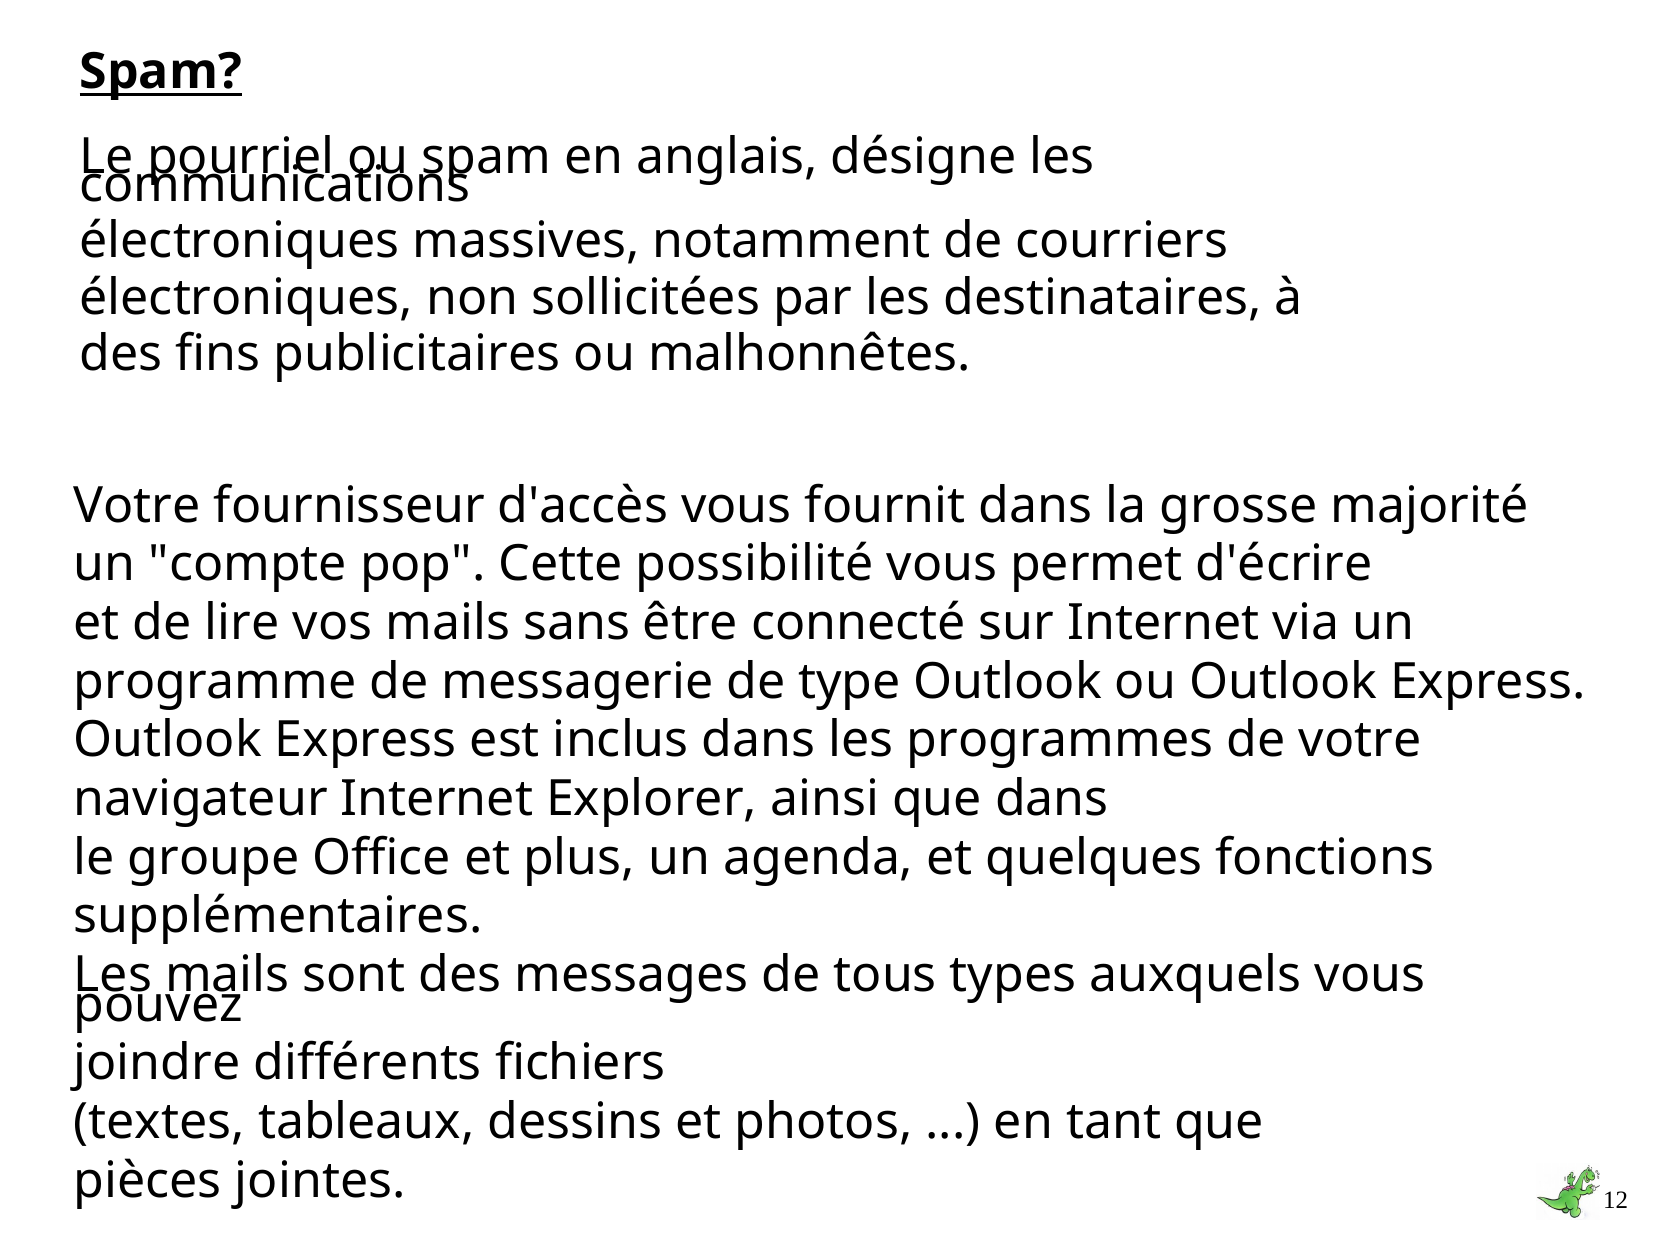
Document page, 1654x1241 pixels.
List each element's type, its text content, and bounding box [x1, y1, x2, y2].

text_box Spam? Le pourriel ou spam en anglais, désigne les communications électroniques massives, notamment de courriers électroniques, non sollicitées par les destinataires, à des fins publicitaires ou malhonnêtes. [64, 59, 1512, 379]
text_box 12 [1603, 1186, 1632, 1214]
text_box Votre fournisseur d'accès vous fournit dans la grosse majorité un "compte pop". Cette possibilité vous permet d'écrire et de lire vos mails sans être connecté sur Internet via un programme de messagerie de type Outlook ou Outlook Express. Outlook Express est inclus dans les programmes de votre navigateur Internet Explorer, ainsi que dans le groupe Office et plus, un agenda, et quelques fonctions supplémentaires. Les mails sont des messages de tous types auxquels vous pouvez joindre différents fichiers (textes, tableaux, dessins et photos, ...) en tant que pièces jointes. [59, 430, 1619, 1211]
picture [1536, 1163, 1600, 1220]
